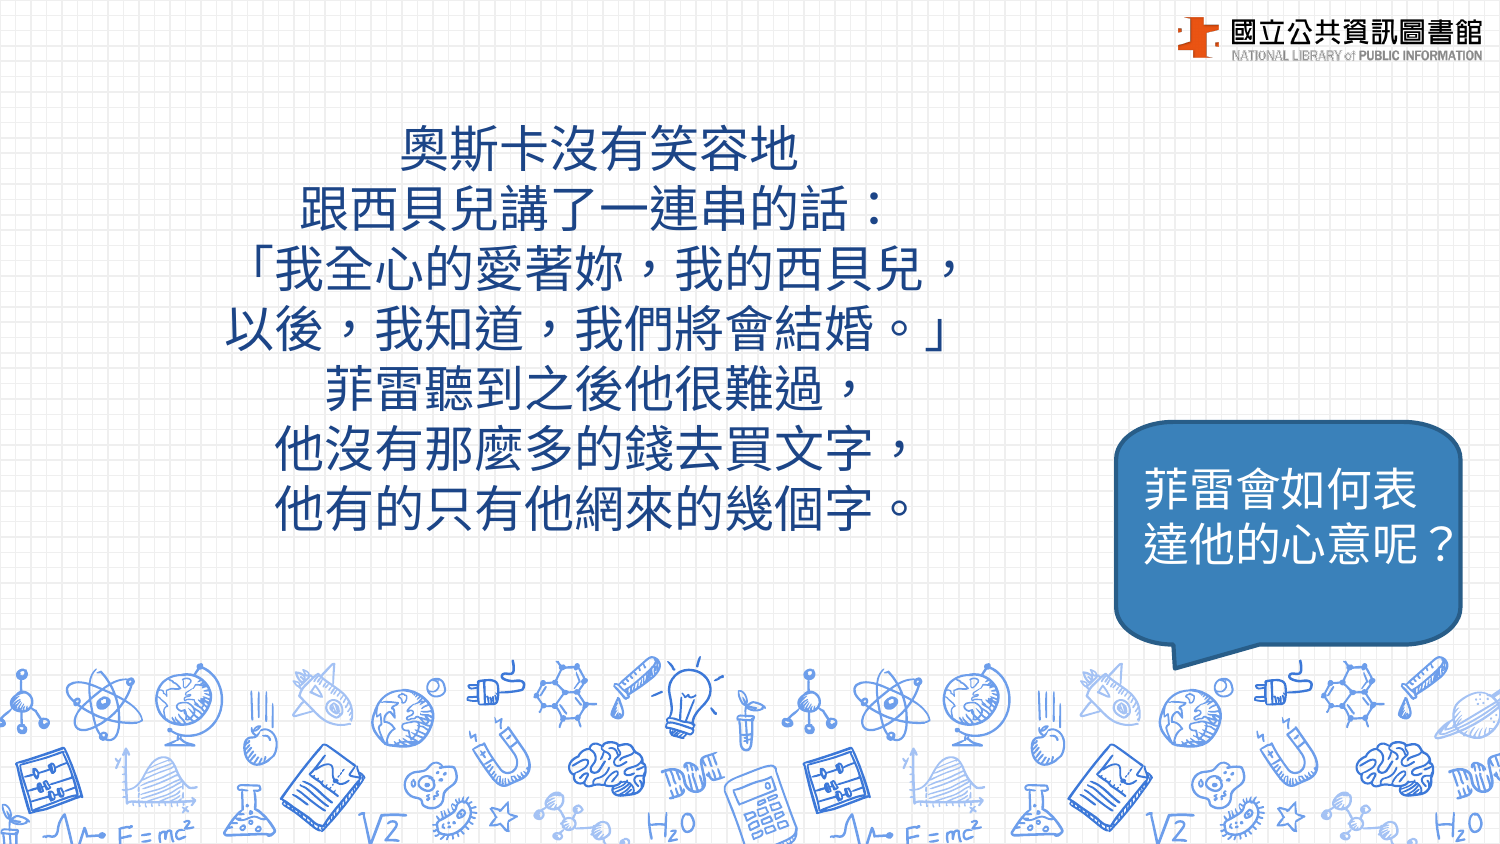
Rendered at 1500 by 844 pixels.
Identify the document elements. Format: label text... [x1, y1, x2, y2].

text_box 菲雷會如何表達他的心意呢？ [1116, 421, 1461, 669]
subtitle 奧斯卡沒有笑容地 跟西貝兒講了一連串的話： 「我全心的愛著妳，我的西貝兒， 以後，我知道，我們將會結婚。」 菲雷聽到之後他很難過， 他沒有那麼多的錢去買文字， 他有的只有他網來的幾個字。 [41, 102, 1158, 232]
